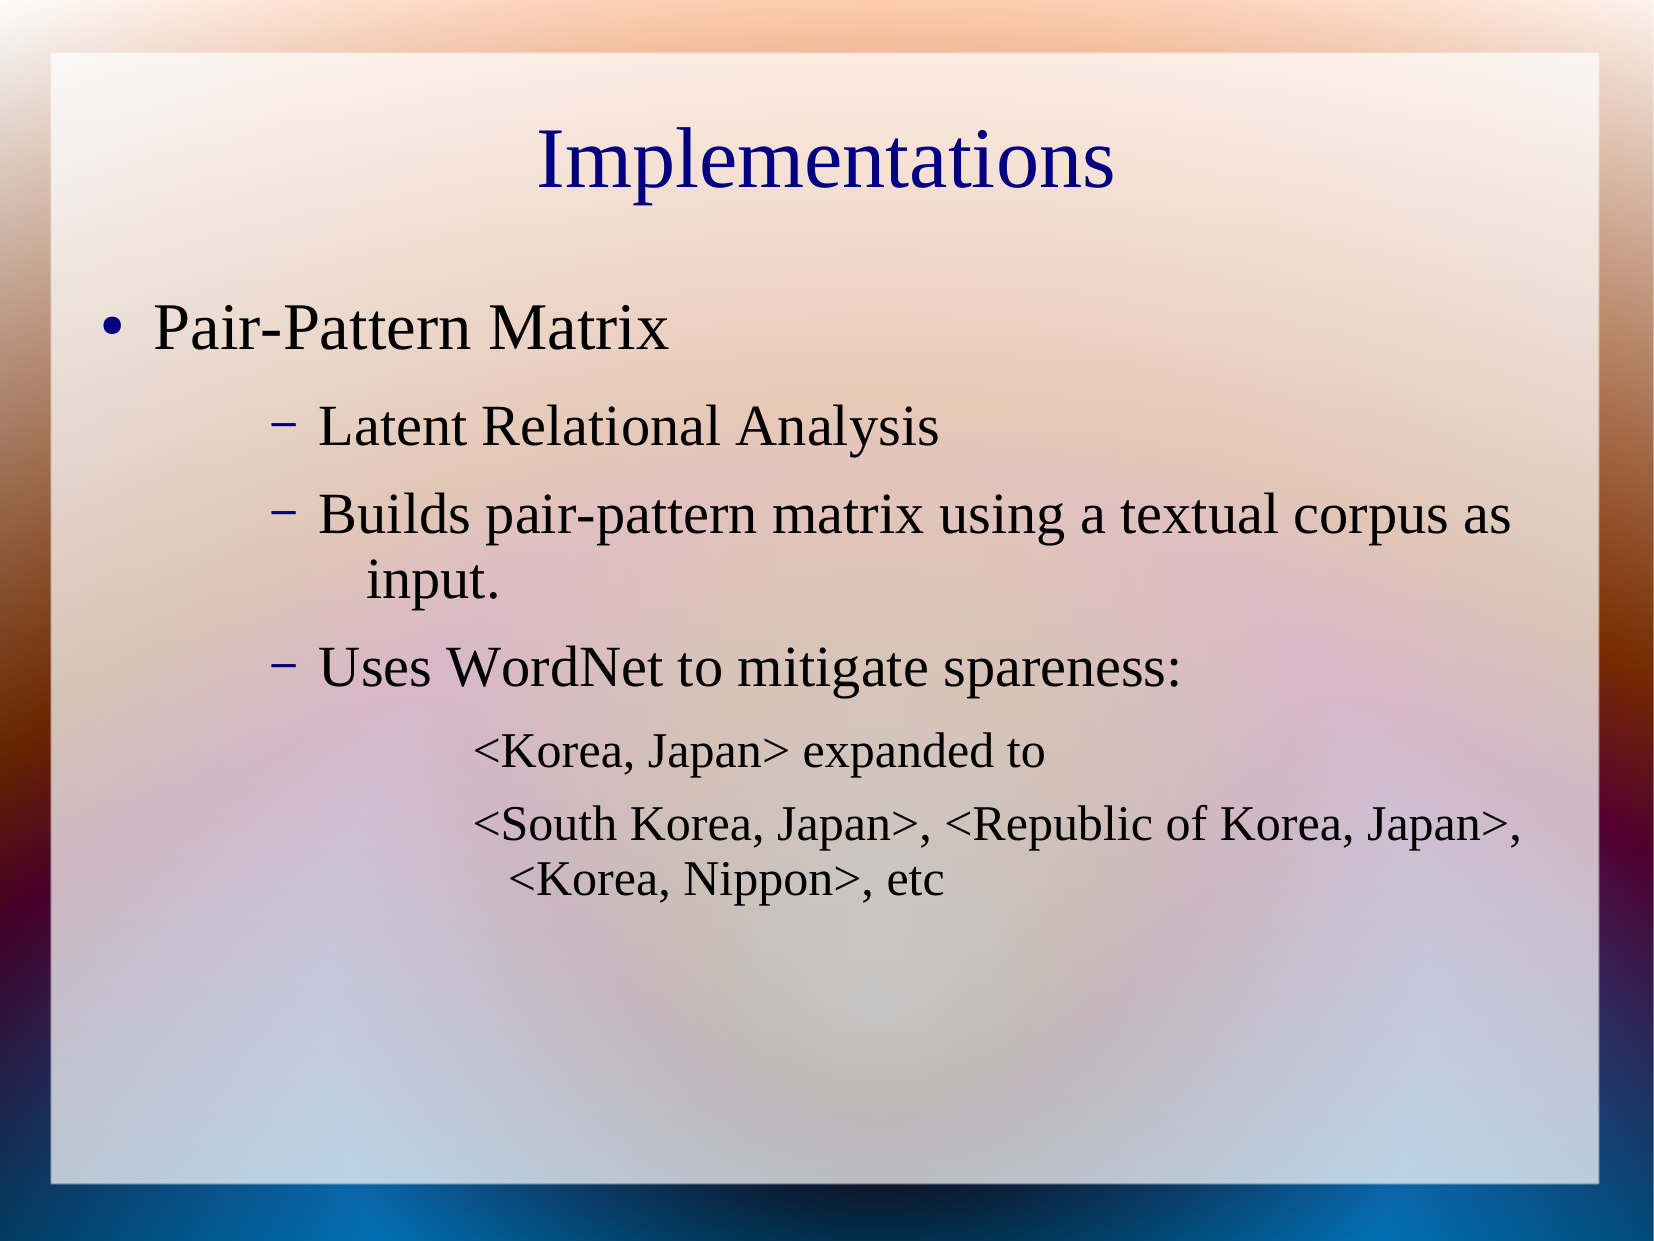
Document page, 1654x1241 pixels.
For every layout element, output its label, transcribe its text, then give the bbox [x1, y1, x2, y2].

list Pair-Pattern Matrix Latent Relational Analysis Builds pair-pattern matrix using a textual corpus as input. Uses WordNet to mitigate spareness: <Korea, Japan> expanded to <South Korea, Japan>, <Republic of Korea, Japan>, <Korea, Nippon>, etc [82, 290, 1571, 1071]
title Implementations [82, 55, 1571, 263]
picture [0, 0, 1654, 1241]
